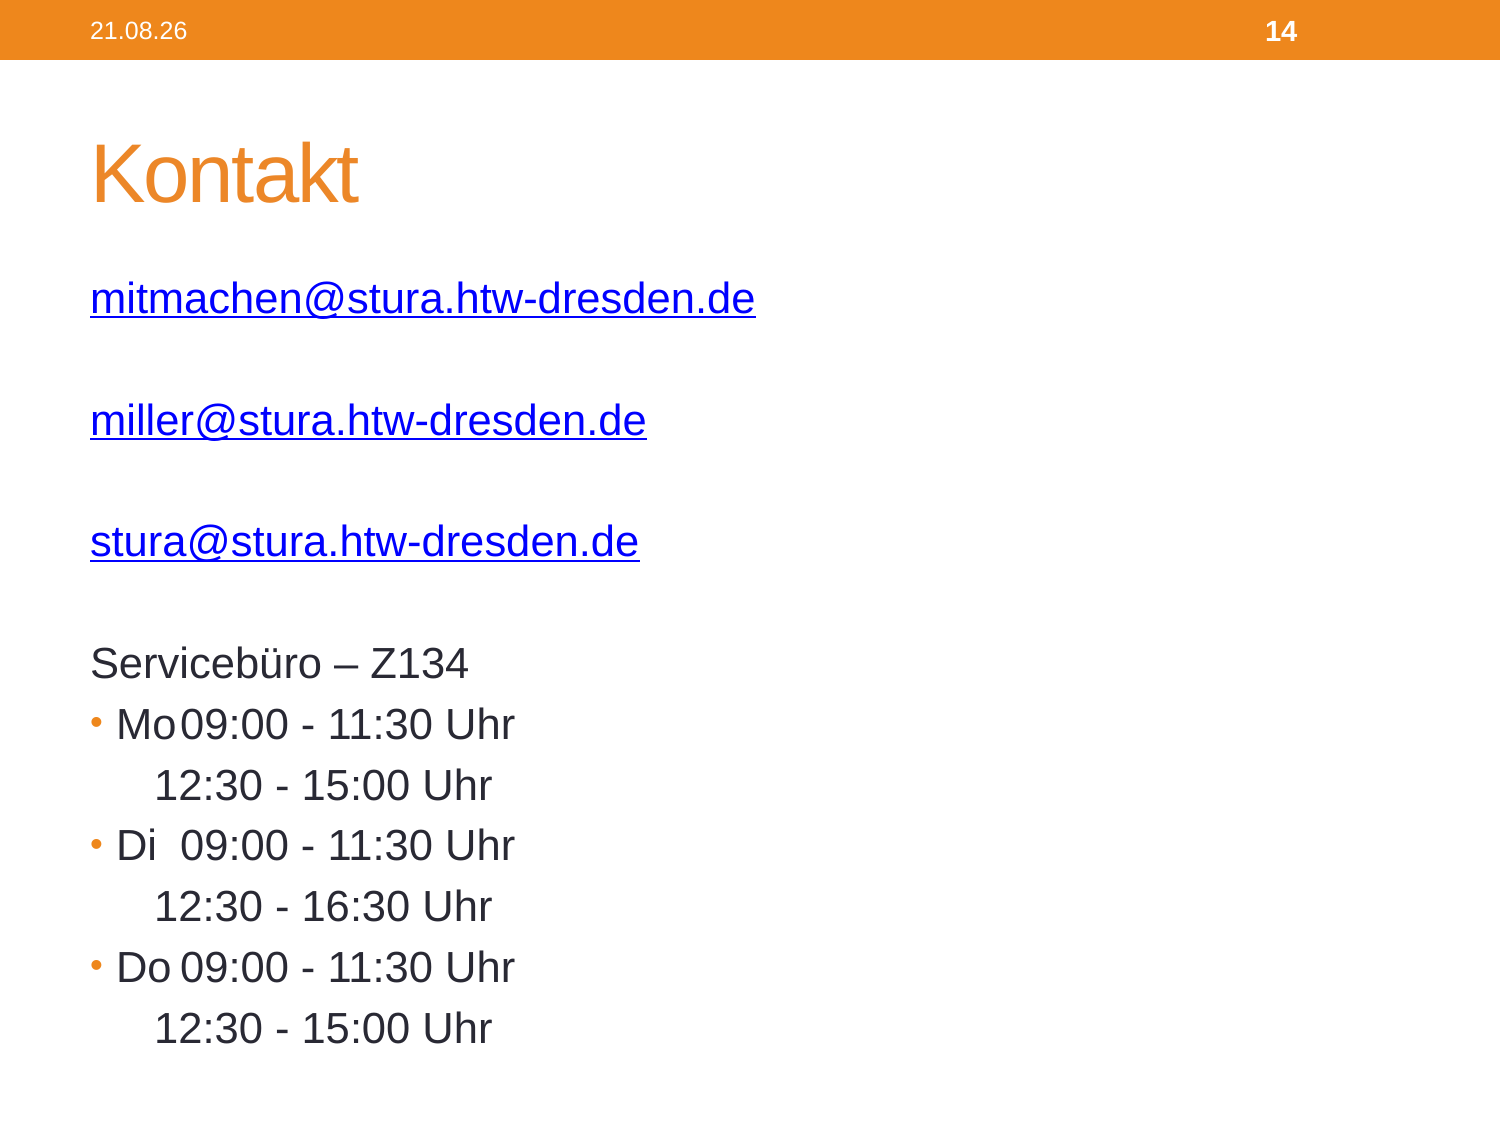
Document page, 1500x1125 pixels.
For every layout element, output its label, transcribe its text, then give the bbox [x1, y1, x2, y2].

slide_number 03.10.16 [75, 3, 550, 57]
list mitmachen@stura.htw-dresden.de miller@stura.htw-dresden.de stura@stura.htw-dresden.de Servicebüro – Z134 Mo 09:00 - 11:30 Uhr 12:30 - 15:00 Uhr Di 09:00 - 11:30 Uhr 12:30 - 16:30 Uhr Do 09:00 - 11:30 Uhr 12:30 - 15:00 Uhr [75, 262, 1425, 1063]
slide_number <Foliennummer> [1250, 3, 1425, 57]
title Kontakt [75, 87, 1425, 250]
